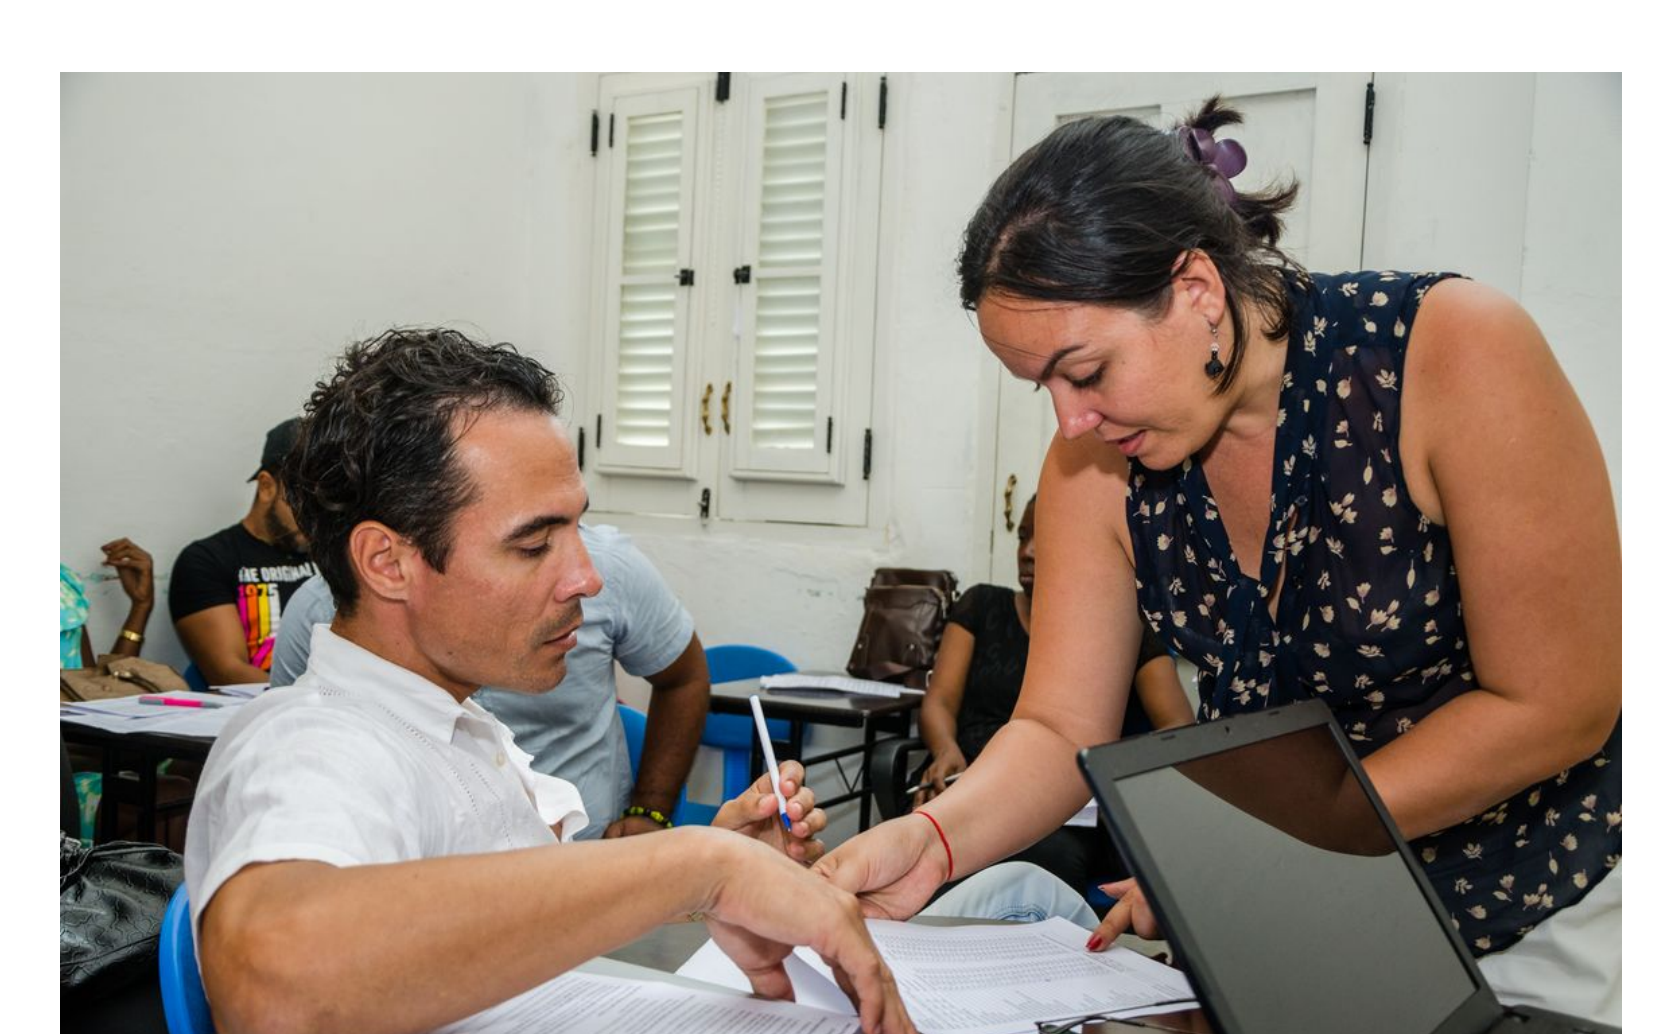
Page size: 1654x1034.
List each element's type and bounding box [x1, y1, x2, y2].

picture [60, 72, 1622, 1034]
